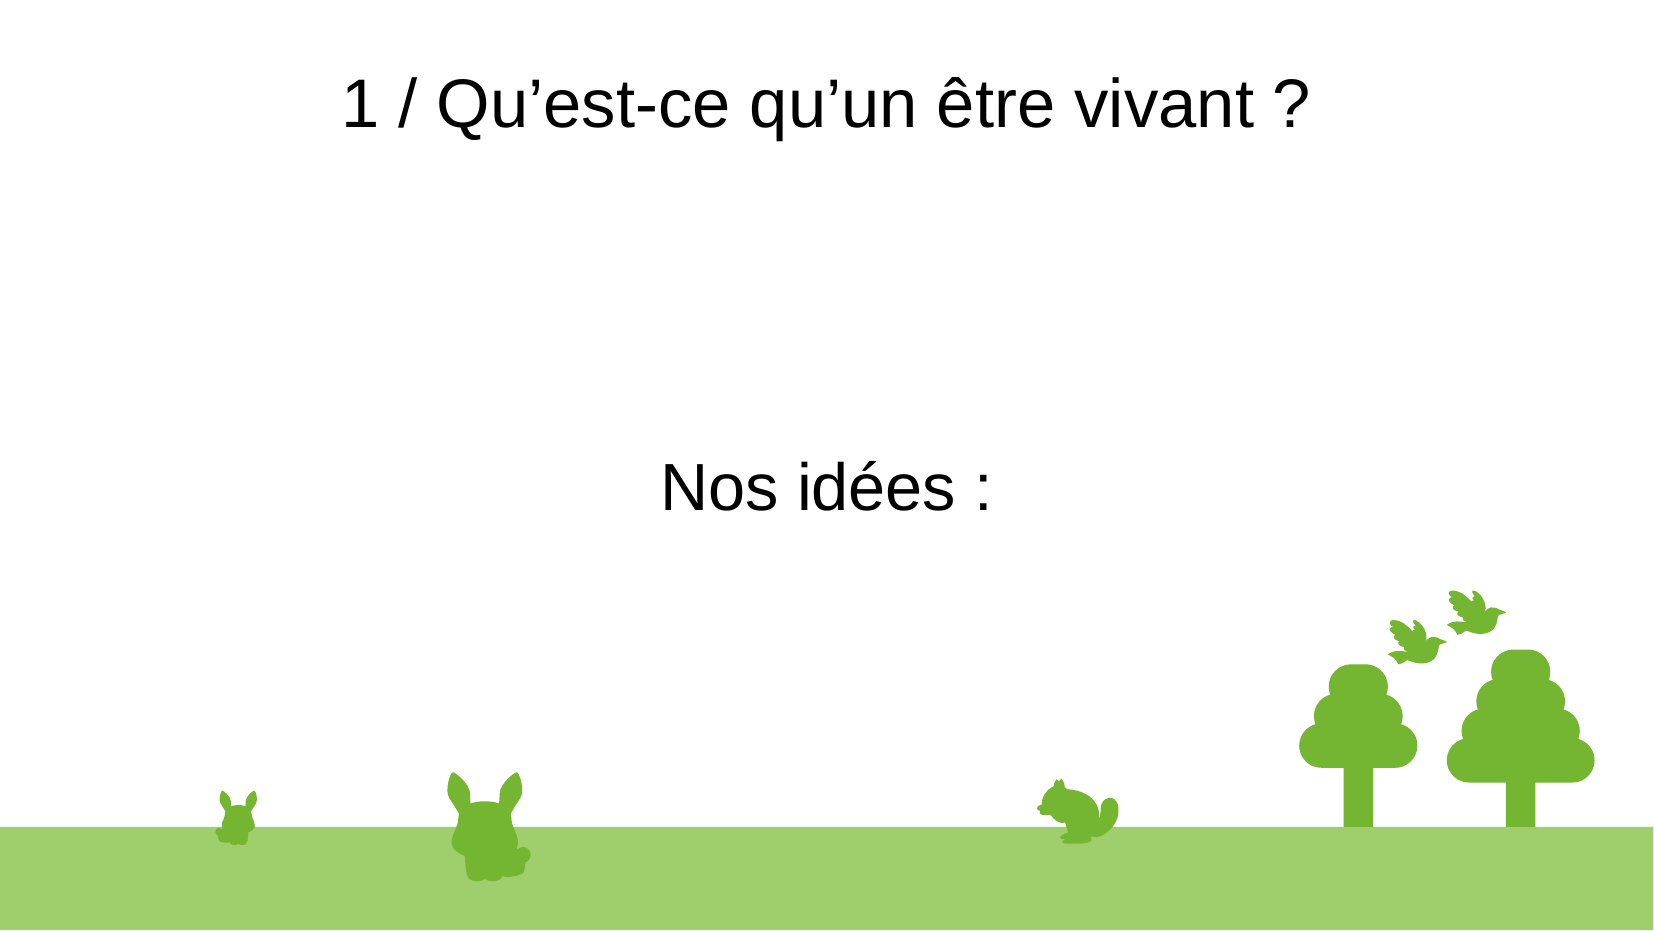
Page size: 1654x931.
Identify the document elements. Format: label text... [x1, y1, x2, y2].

subtitle Nos idées : [88, 206, 1565, 768]
title 1 / Qu’est-ce qu’un être vivant ? [88, 29, 1565, 178]
